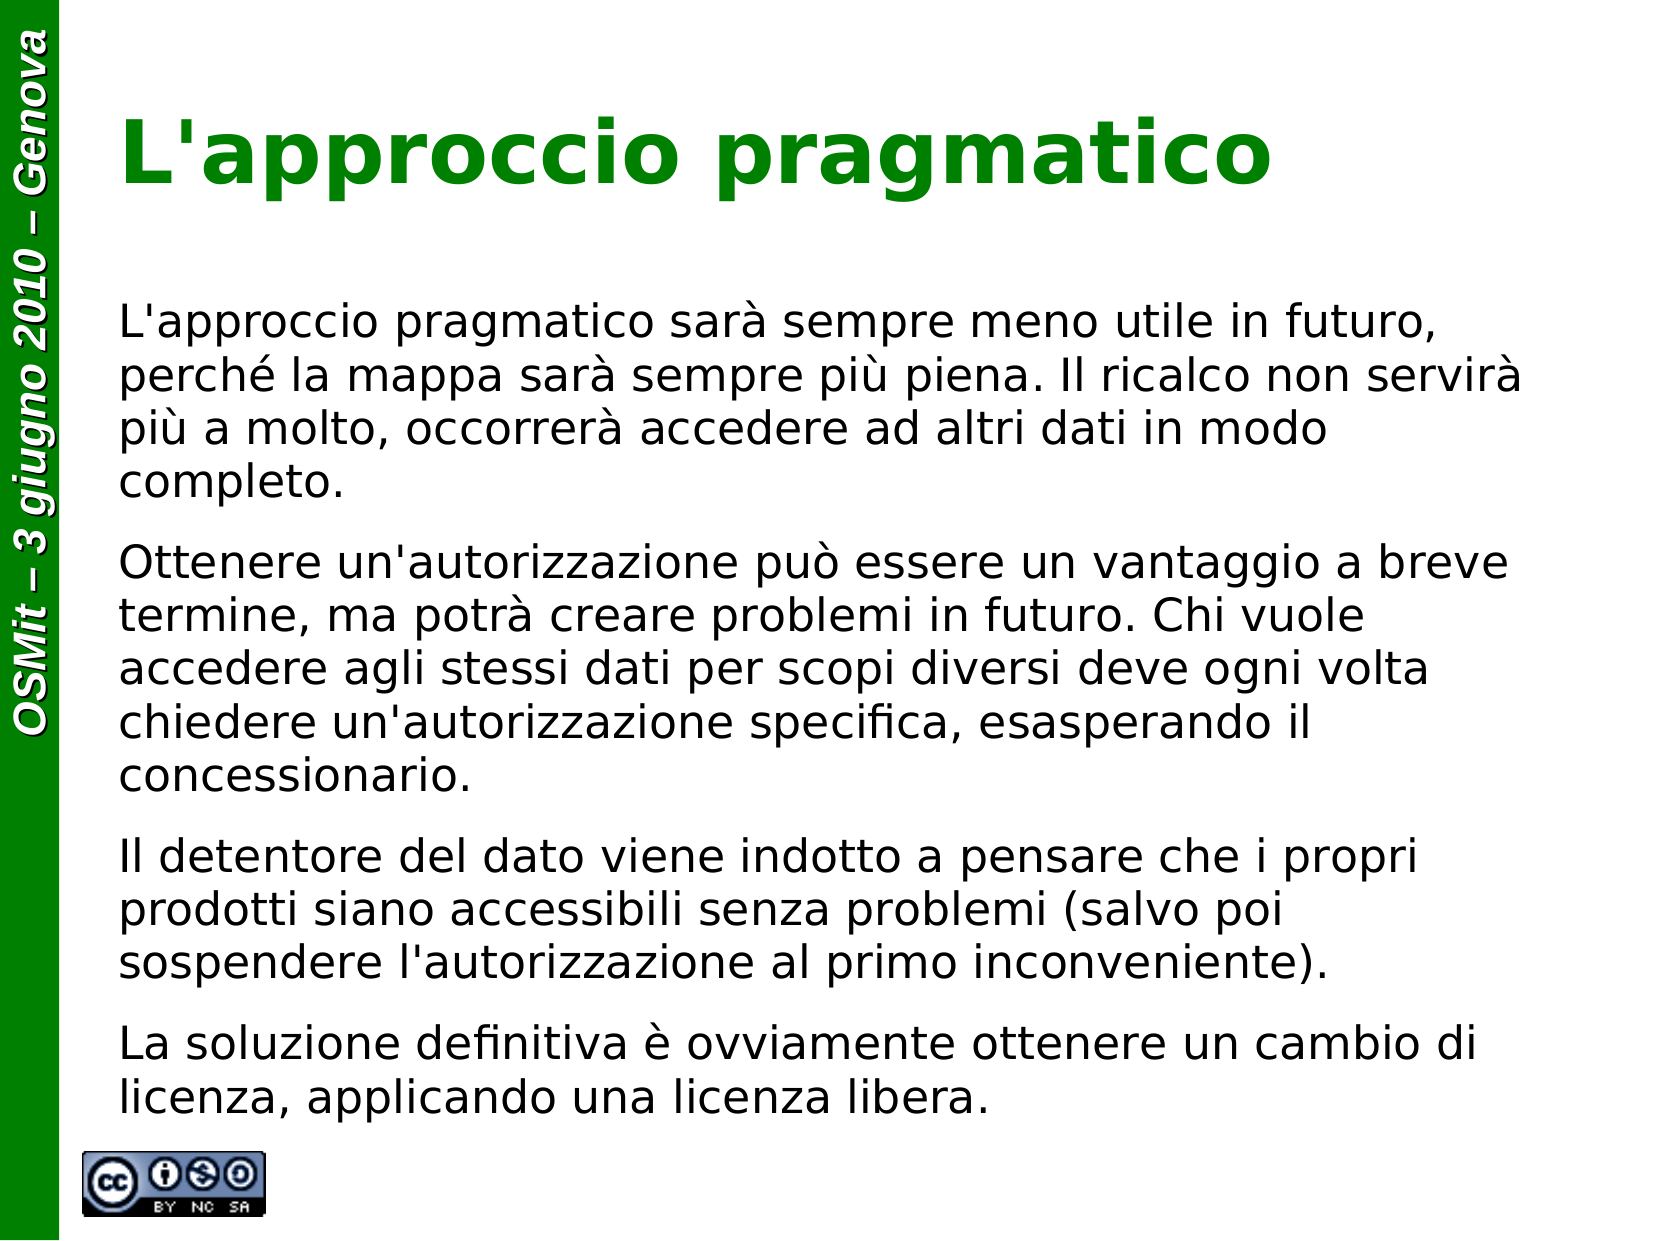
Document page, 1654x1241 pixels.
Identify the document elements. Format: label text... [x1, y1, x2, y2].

picture [82, 1151, 266, 1217]
list L'approccio pragmatico sarà sempre meno utile in futuro, perché la mappa sarà sempre più piena. Il ricalco non servirà più a molto, occorrerà accedere ad altri dati in modo completo. Ottenere un'autorizzazione può essere un vantaggio a breve termine, ma potrà creare problemi in futuro. Chi vuole accedere agli stessi dati per scopi diversi deve ogni volta chiedere un'autorizzazione specifica, esasperando il concessionario. Il detentore del dato viene indotto a pensare che i propri prodotti siano accessibili senza problemi (salvo poi sospendere l'autorizzazione al primo inconveniente). La soluzione definitiva è ovviamente ottenere un cambio di licenza, applicando una licenza libera. [118, 295, 1565, 1124]
title L'approccio pragmatico [118, 56, 1565, 249]
